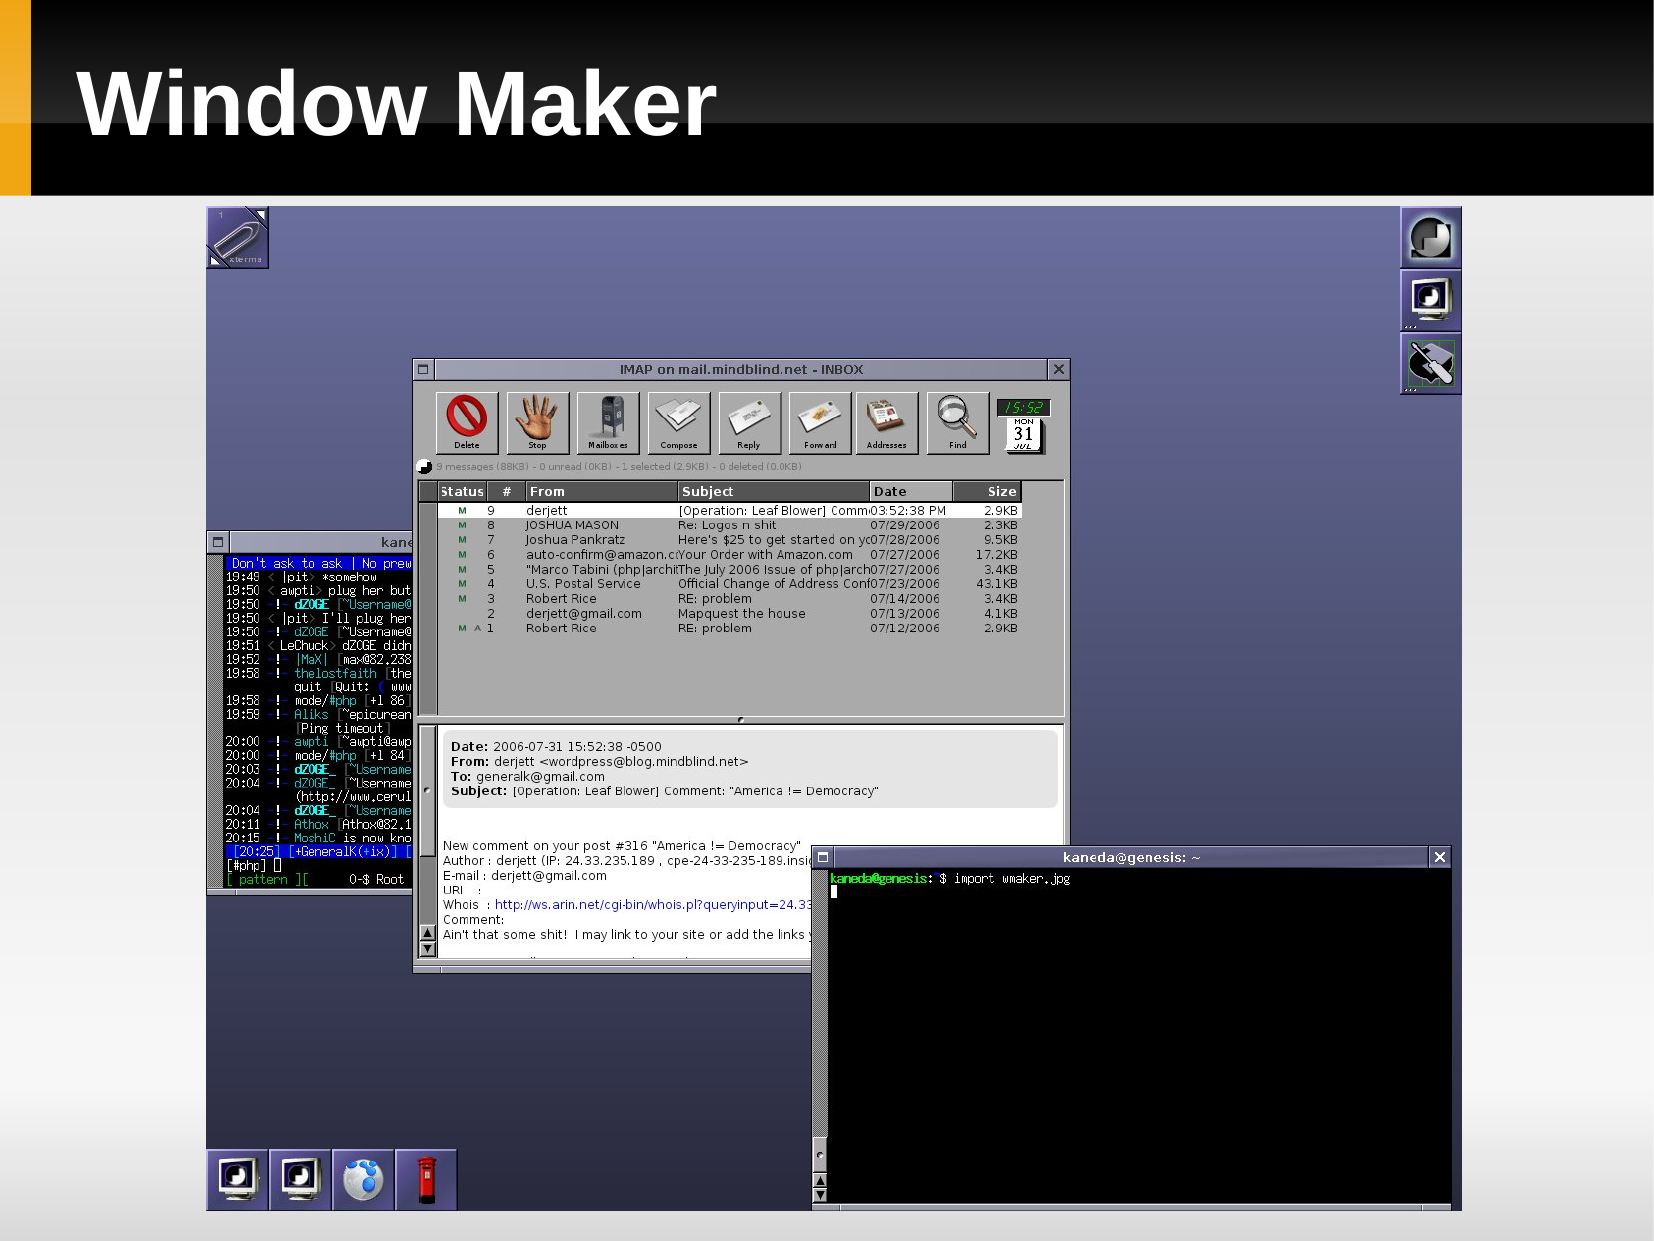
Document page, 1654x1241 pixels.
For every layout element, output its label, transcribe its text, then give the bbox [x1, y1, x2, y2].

picture [0, 0, 1654, 1241]
title Window Maker [76, 0, 1565, 208]
